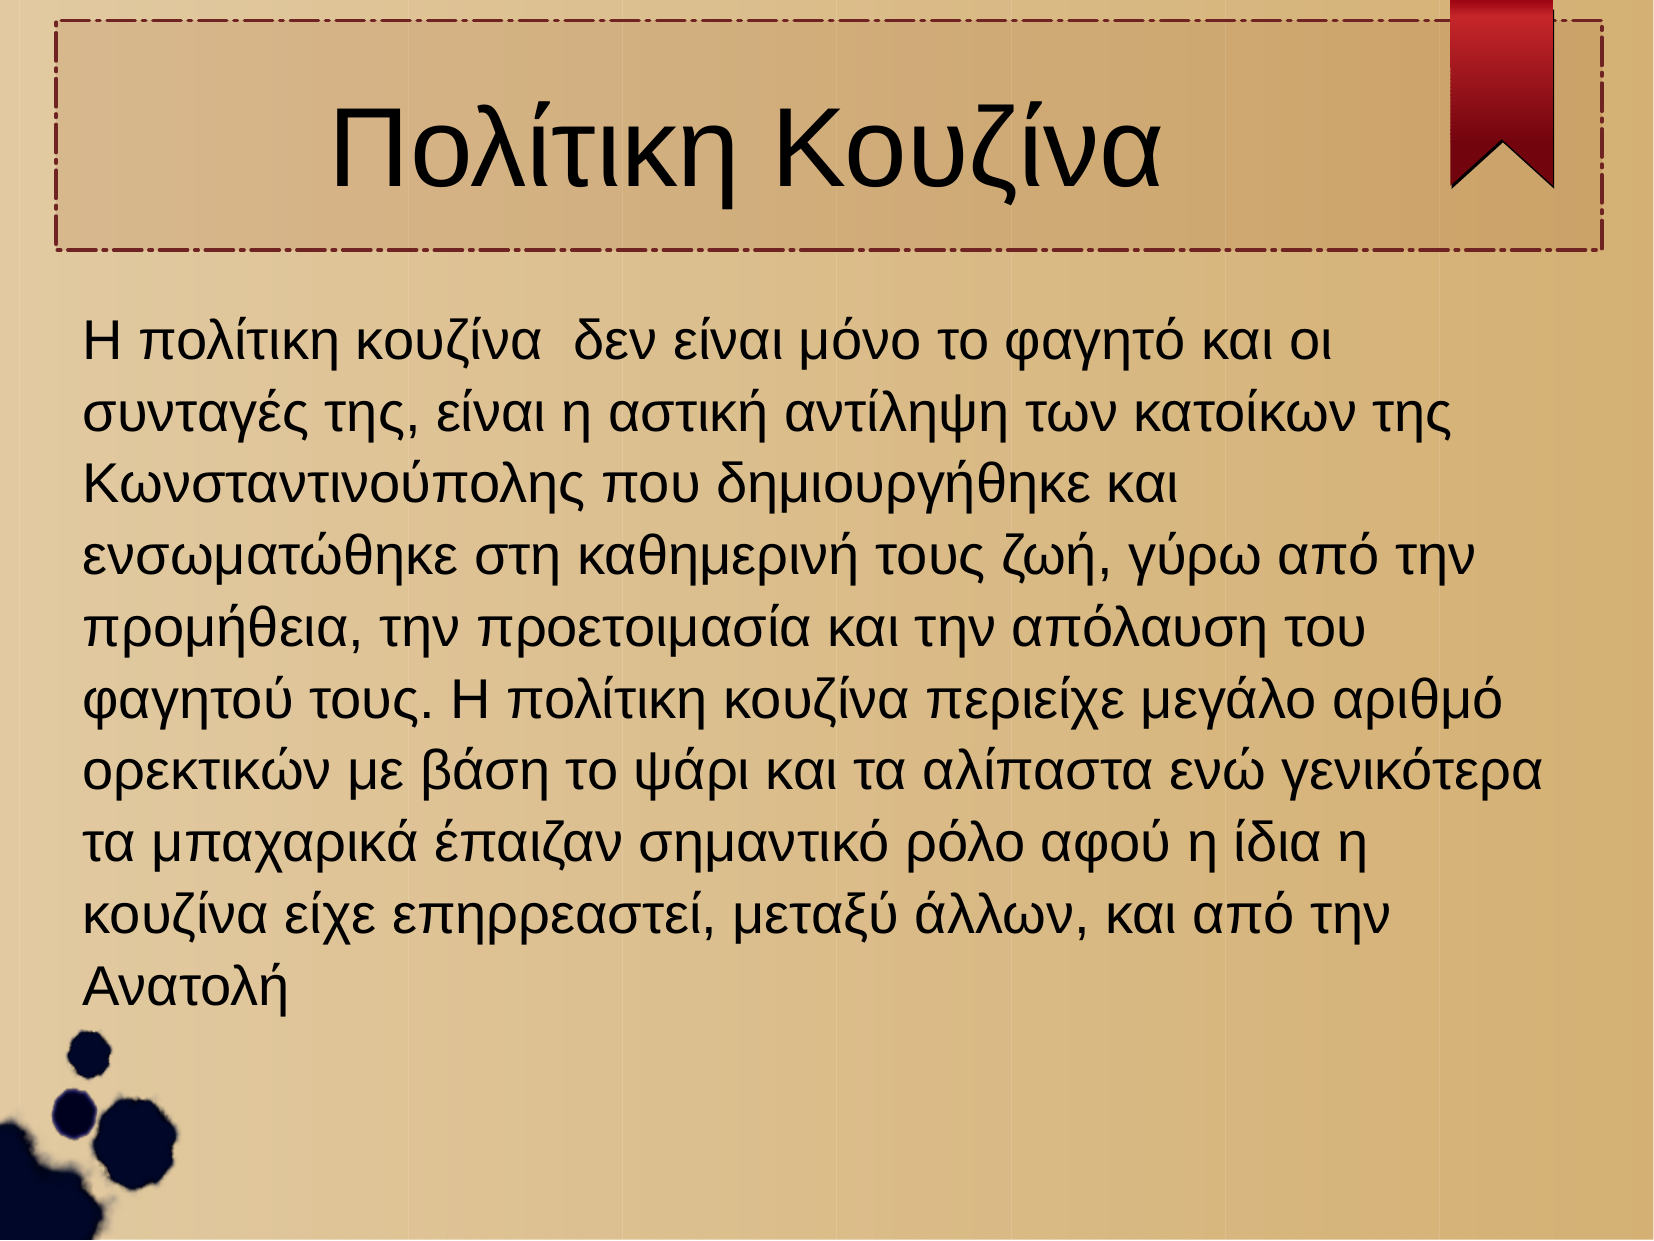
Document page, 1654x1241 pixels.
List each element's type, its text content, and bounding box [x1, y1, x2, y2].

list Η πολίτικη κουζίνα δεν είναι μόνο το φαγητό και οι συνταγές της, είναι η αστική αντίληψη των κατοίκων της Κωνσταντινούπολης που δημιουργήθηκε και ενσωματώθηκε στη καθημερινή τους ζωή, γύρω από την προμήθεια, την προετοιμασία και την απόλαυση του φαγητού τους. Η πολίτικη κουζίνα περιείχε μεγάλο αριθμό ορεκτικών με βάση το ψάρι και τα αλίπαστα ενώ γενικότερα τα μπαχαρικά έπαιζαν σημαντικό ρόλο αφού η ίδια η κουζίνα είχε επηρρεαστεί, μεταξύ άλλων, και από την Ανατολή [82, 299, 1571, 1019]
title Πολίτικη Κουζίνα [82, 47, 1412, 229]
